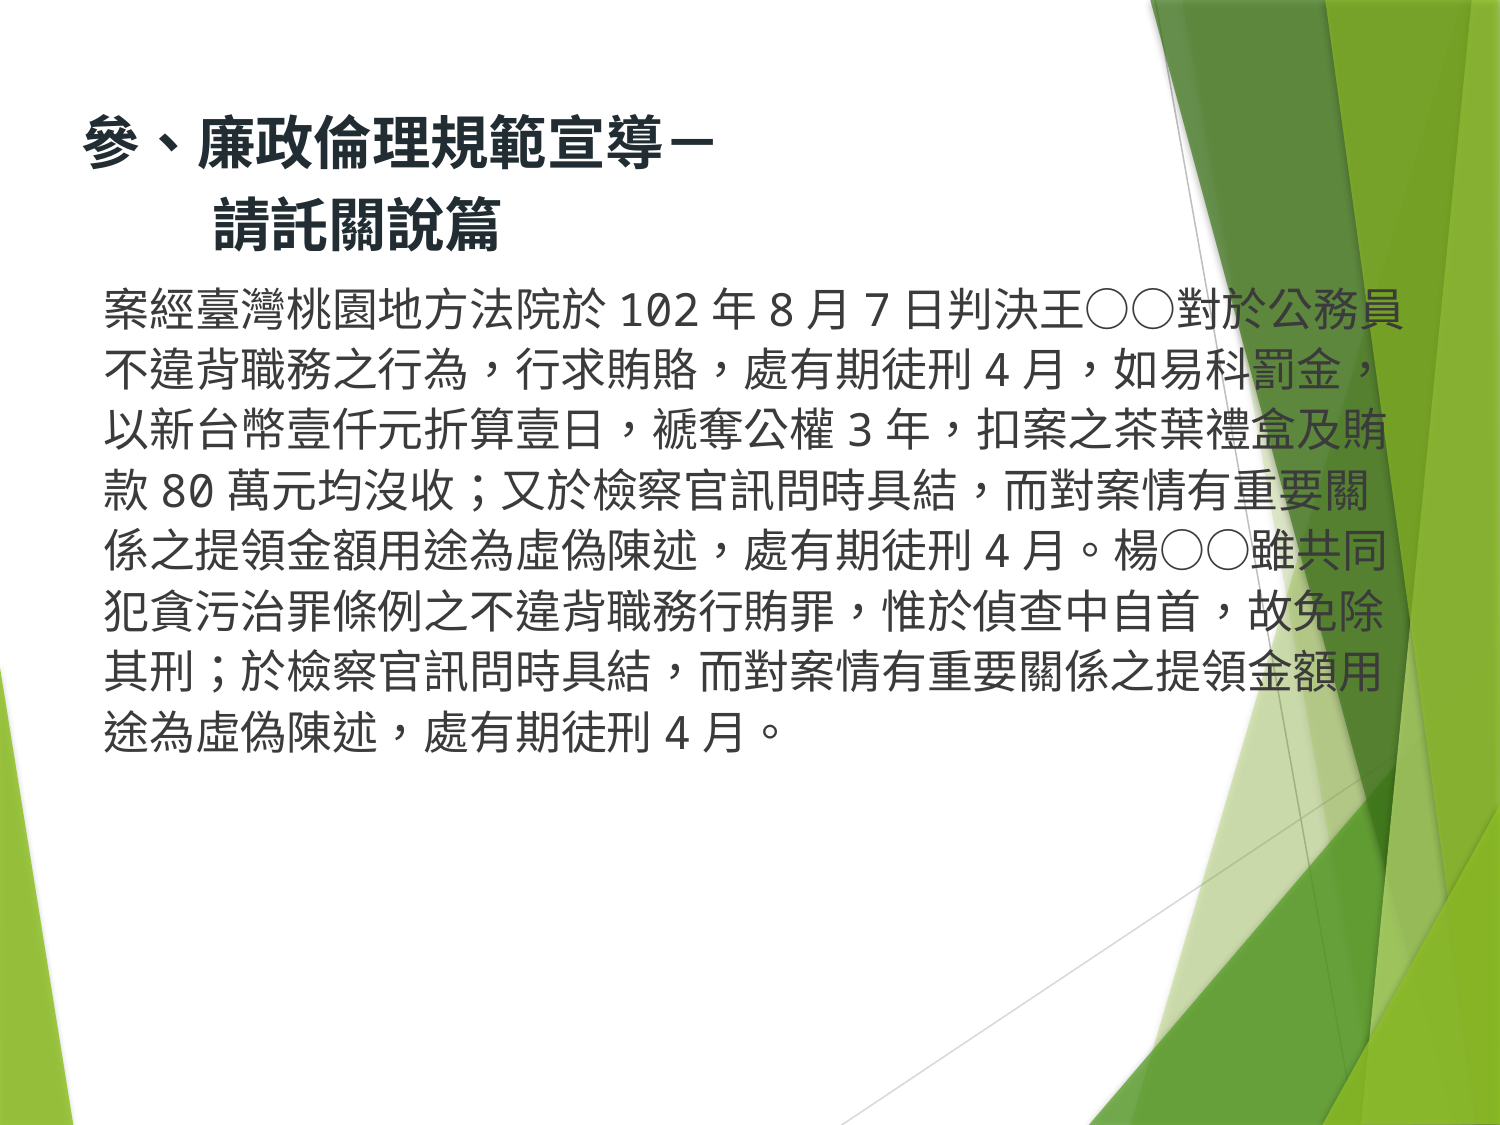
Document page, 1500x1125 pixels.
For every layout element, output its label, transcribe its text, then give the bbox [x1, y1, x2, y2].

list 案經臺灣桃園地方法院於102年8月7日判決王○○對於公務員不違背職務之行為，行求賄賂，處有期徒刑4月，如易科罰金，以新台幣壹仟元折算壹日，褫奪公權3年，扣案之茶葉禮盒及賄款80萬元均沒收；又於檢察官訊問時具結，而對案情有重要關係之提領金額用途為虛偽陳述，處有期徒刑4月。楊○○雖共同犯貪污治罪條例之不違背職務行賄罪，惟於偵查中自首，故免除其刑；於檢察官訊問時具結，而對案情有重要關係之提領金額用途為虛偽陳述，處有期徒刑4月。 [88, 279, 1424, 1085]
text_box 參、廉政倫理規範宣導－ 請託關說篇 [66, 98, 1449, 279]
